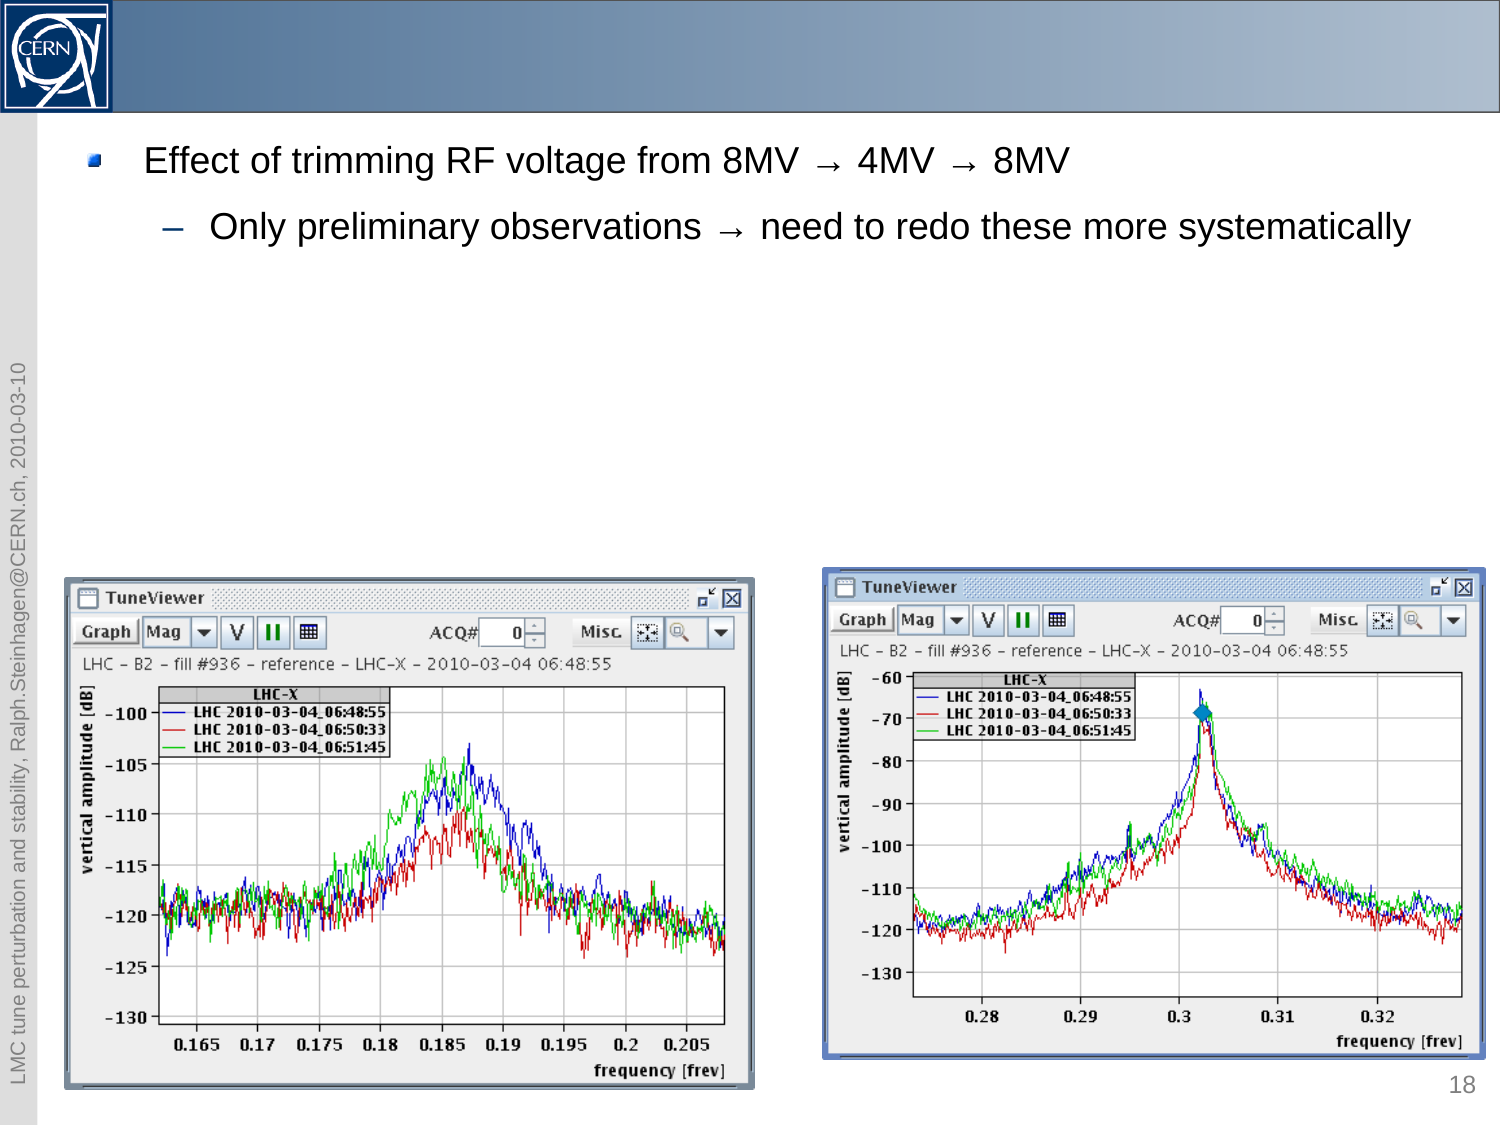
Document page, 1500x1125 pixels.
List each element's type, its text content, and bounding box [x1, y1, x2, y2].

list Effect of trimming RF voltage from 8MV → 4MV → 8MV Only preliminary observations → need to redo these more systematically [87, 137, 1438, 1016]
picture [64, 577, 755, 1090]
picture [822, 567, 1486, 1060]
picture [0, 0, 113, 113]
